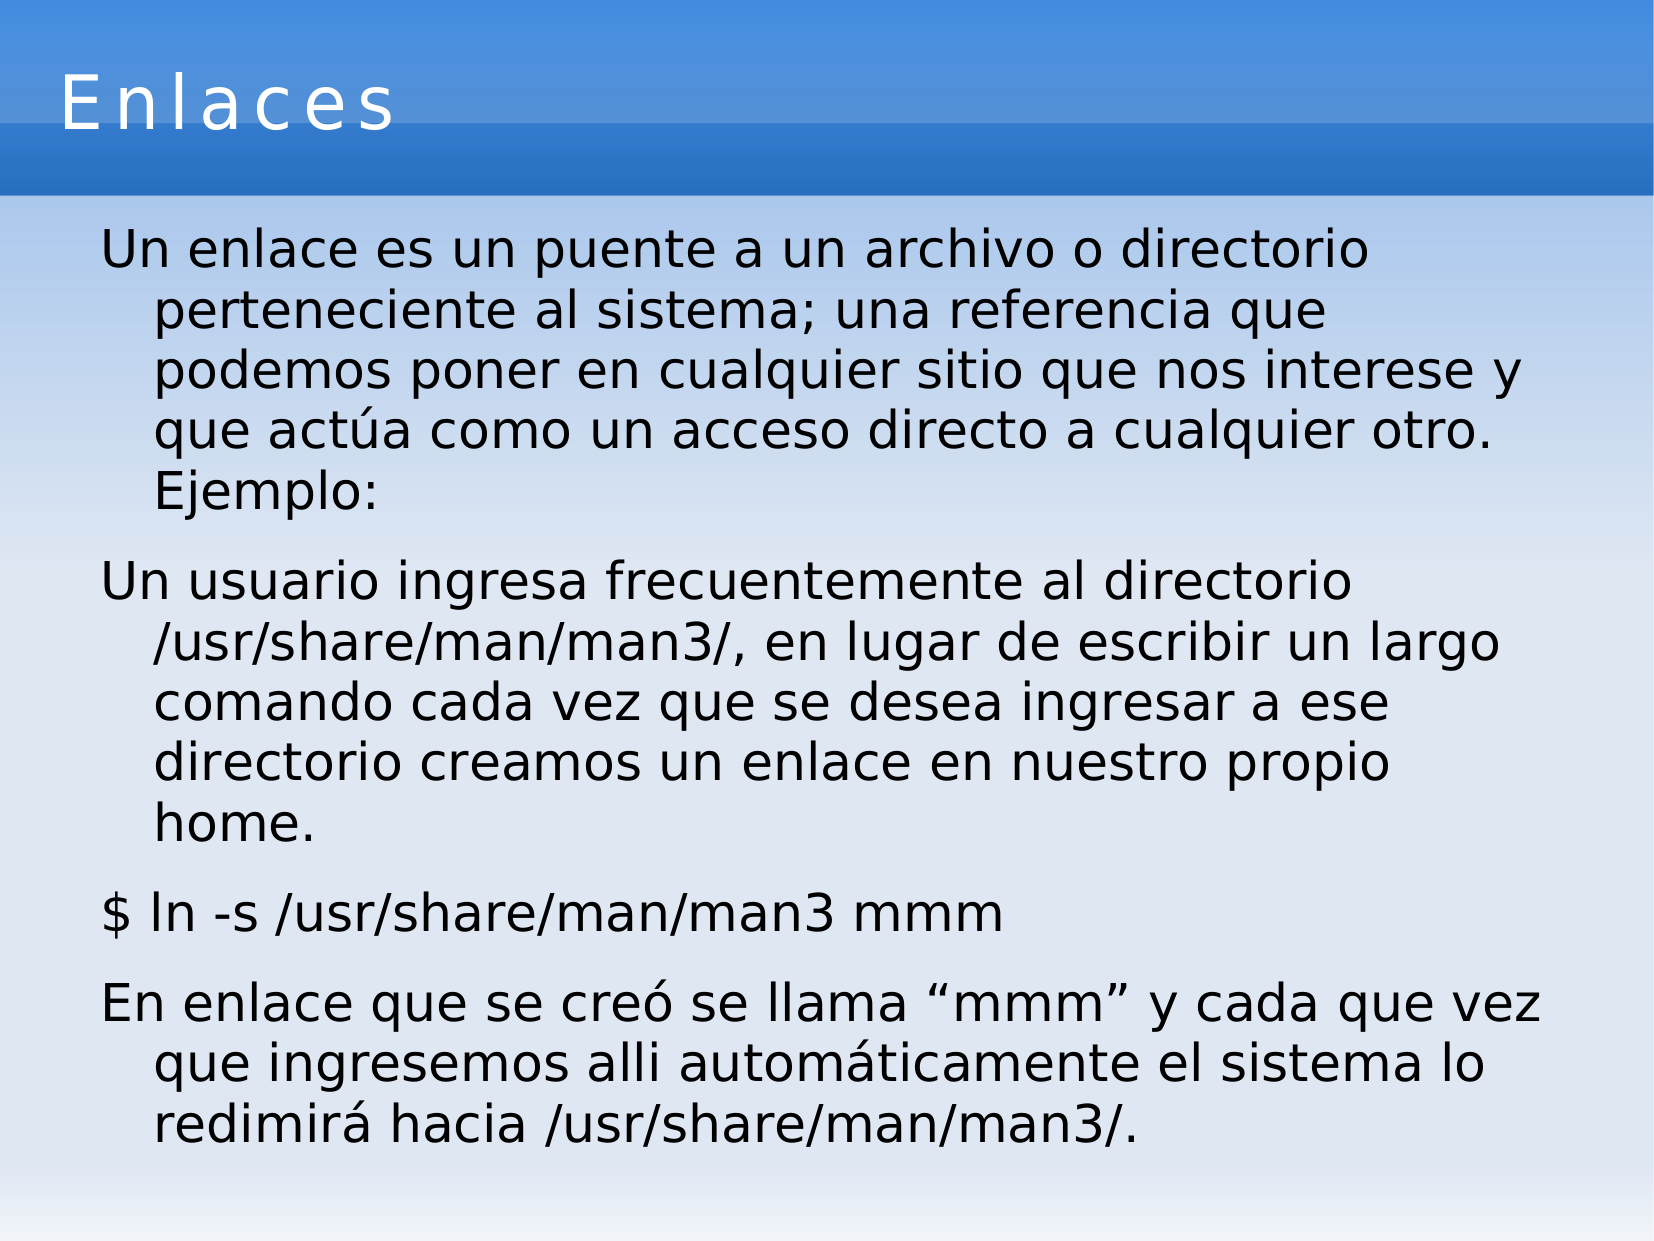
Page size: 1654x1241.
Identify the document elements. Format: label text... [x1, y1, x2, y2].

list Un enlace es un puente a un archivo o directorio perteneciente al sistema; una referencia que podemos poner en cualquier sitio que nos interese y que actúa como un acceso directo a cualquier otro. Ejemplo: Un usuario ingresa frecuentemente al directorio /usr/share/man/man3/, en lugar de escribir un largo comando cada vez que se desea ingresar a ese directorio creamos un enlace en nuestro propio home. $ ln -s /usr/share/man/man3 mmm En enlace que se creó se llama “mmm” y cada que vez que ingresemos alli automáticamente el sistema lo redimirá hacia /usr/share/man/man3/. [82, 219, 1571, 1193]
picture [0, 0, 1654, 1241]
title Enlaces [59, 29, 1270, 178]
